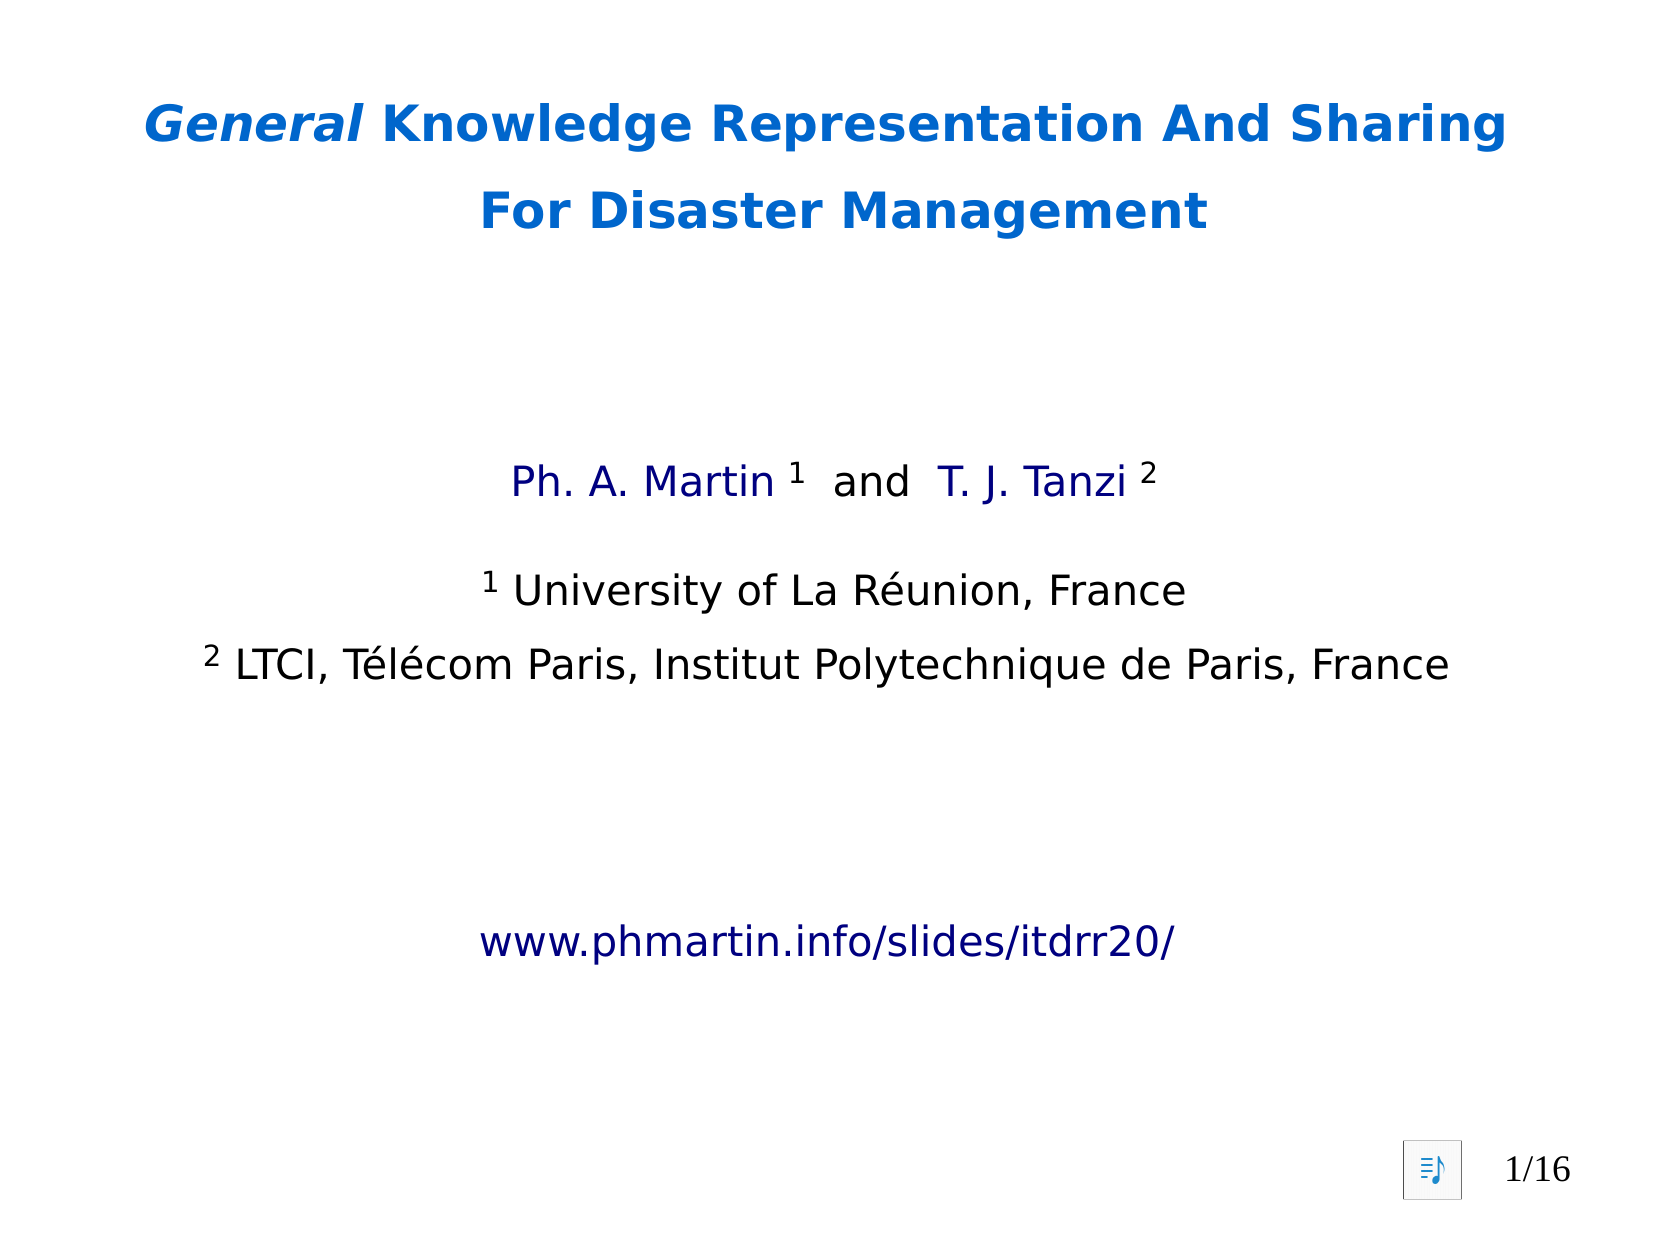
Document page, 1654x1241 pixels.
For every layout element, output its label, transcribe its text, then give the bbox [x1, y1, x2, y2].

subtitle Ph. A. Martin 1 and T. J. Tanzi 2 1 University of La Réunion, France 2 LTCI, Télécom Paris, Institut Polytechnique de Paris, France www.phmartin.info/slides/itdrr20/ [82, 290, 1571, 1109]
text_box [1402, 1140, 1463, 1201]
text_box [75, 49, 1571, 257]
text_box [86, 375, 1576, 1088]
